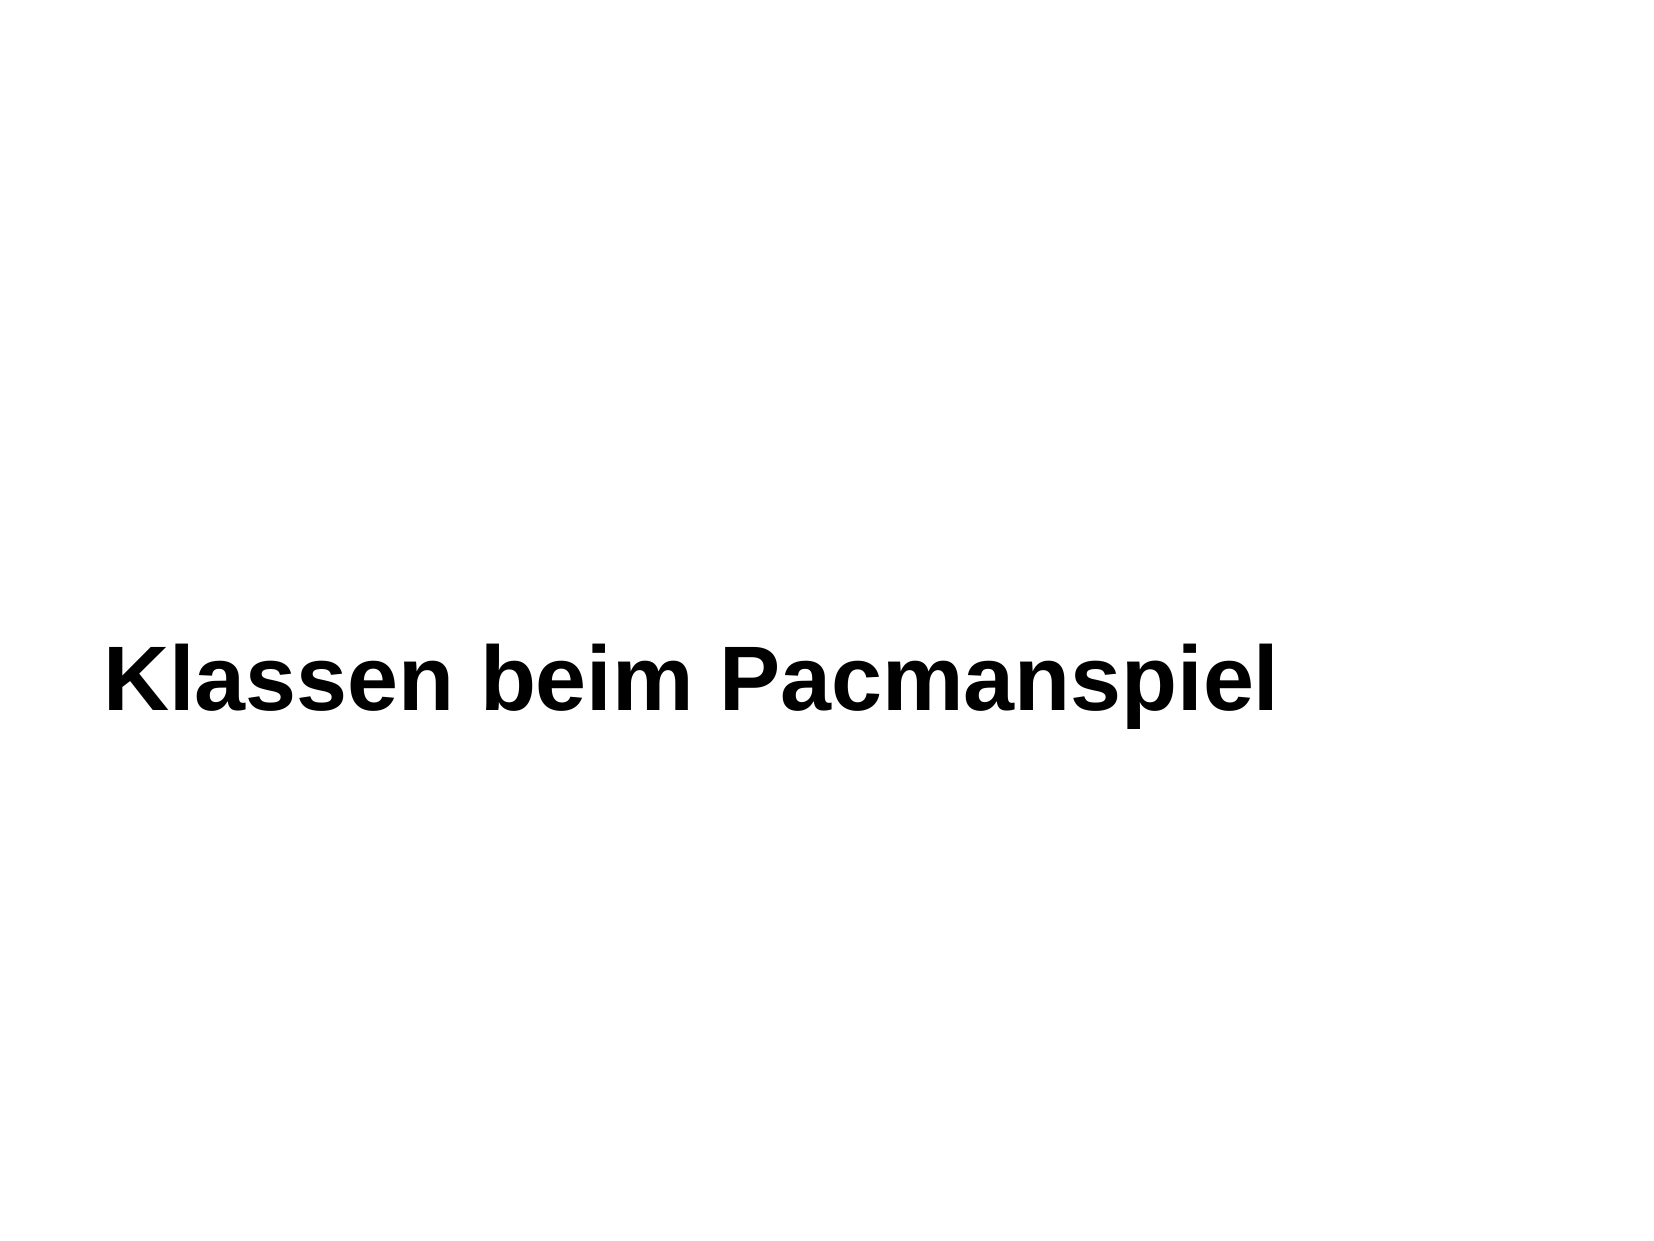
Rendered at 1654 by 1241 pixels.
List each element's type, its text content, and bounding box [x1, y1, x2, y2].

text_box Klassen beim Pacmanspiel [88, 620, 1565, 768]
